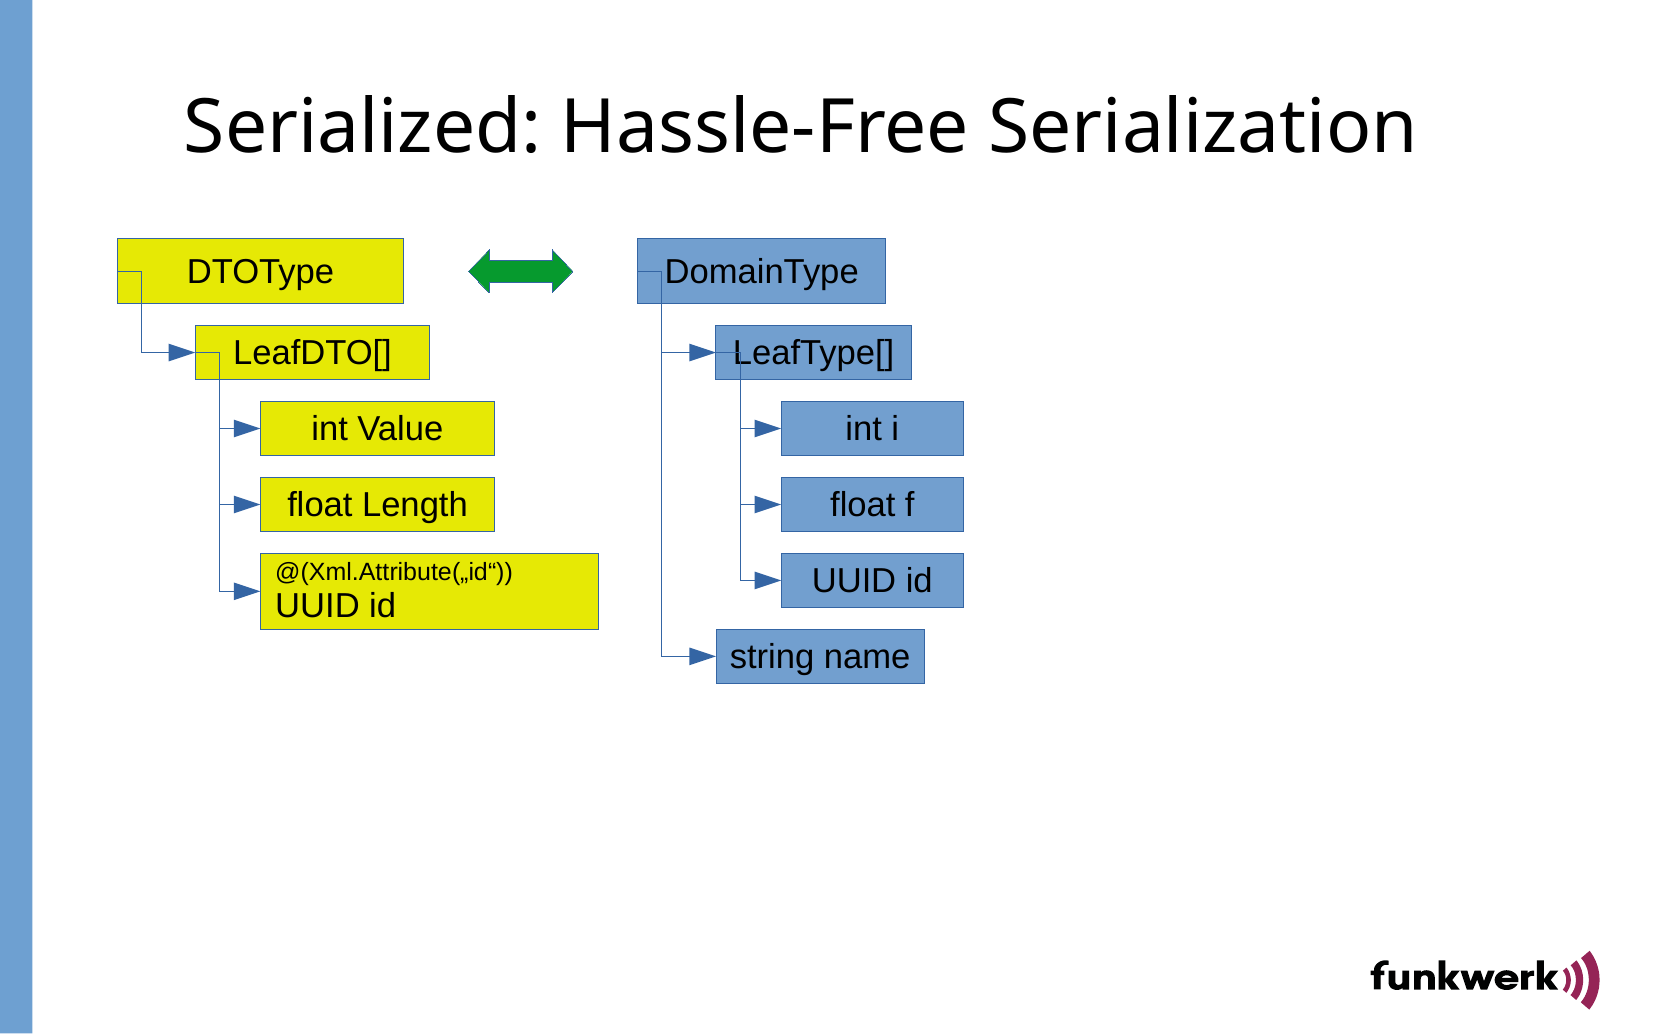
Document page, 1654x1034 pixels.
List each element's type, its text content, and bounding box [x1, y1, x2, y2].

text_box DTOType [117, 272, 141, 304]
text_box string name [716, 629, 925, 684]
text_box int i [781, 401, 964, 456]
text_box LeafType[] [715, 325, 912, 380]
text_box float Length [260, 477, 495, 532]
text_box LeafDTO[] [195, 325, 430, 380]
text_box float f [781, 477, 964, 532]
text_box int Value [260, 401, 495, 456]
text_box DTOType [117, 238, 404, 304]
text_box @(Xml.Attribute(„id“)) UUID id [260, 553, 599, 630]
text_box Serialized: Hassle-Free Serialization [169, 65, 1546, 221]
text_box DomainType [637, 238, 886, 304]
text_box DomainType [637, 272, 661, 304]
text_box LeafType[] [715, 353, 740, 380]
text_box [468, 249, 573, 293]
text_box LeafDTO[] [195, 353, 219, 380]
text_box UUID id [781, 553, 964, 608]
